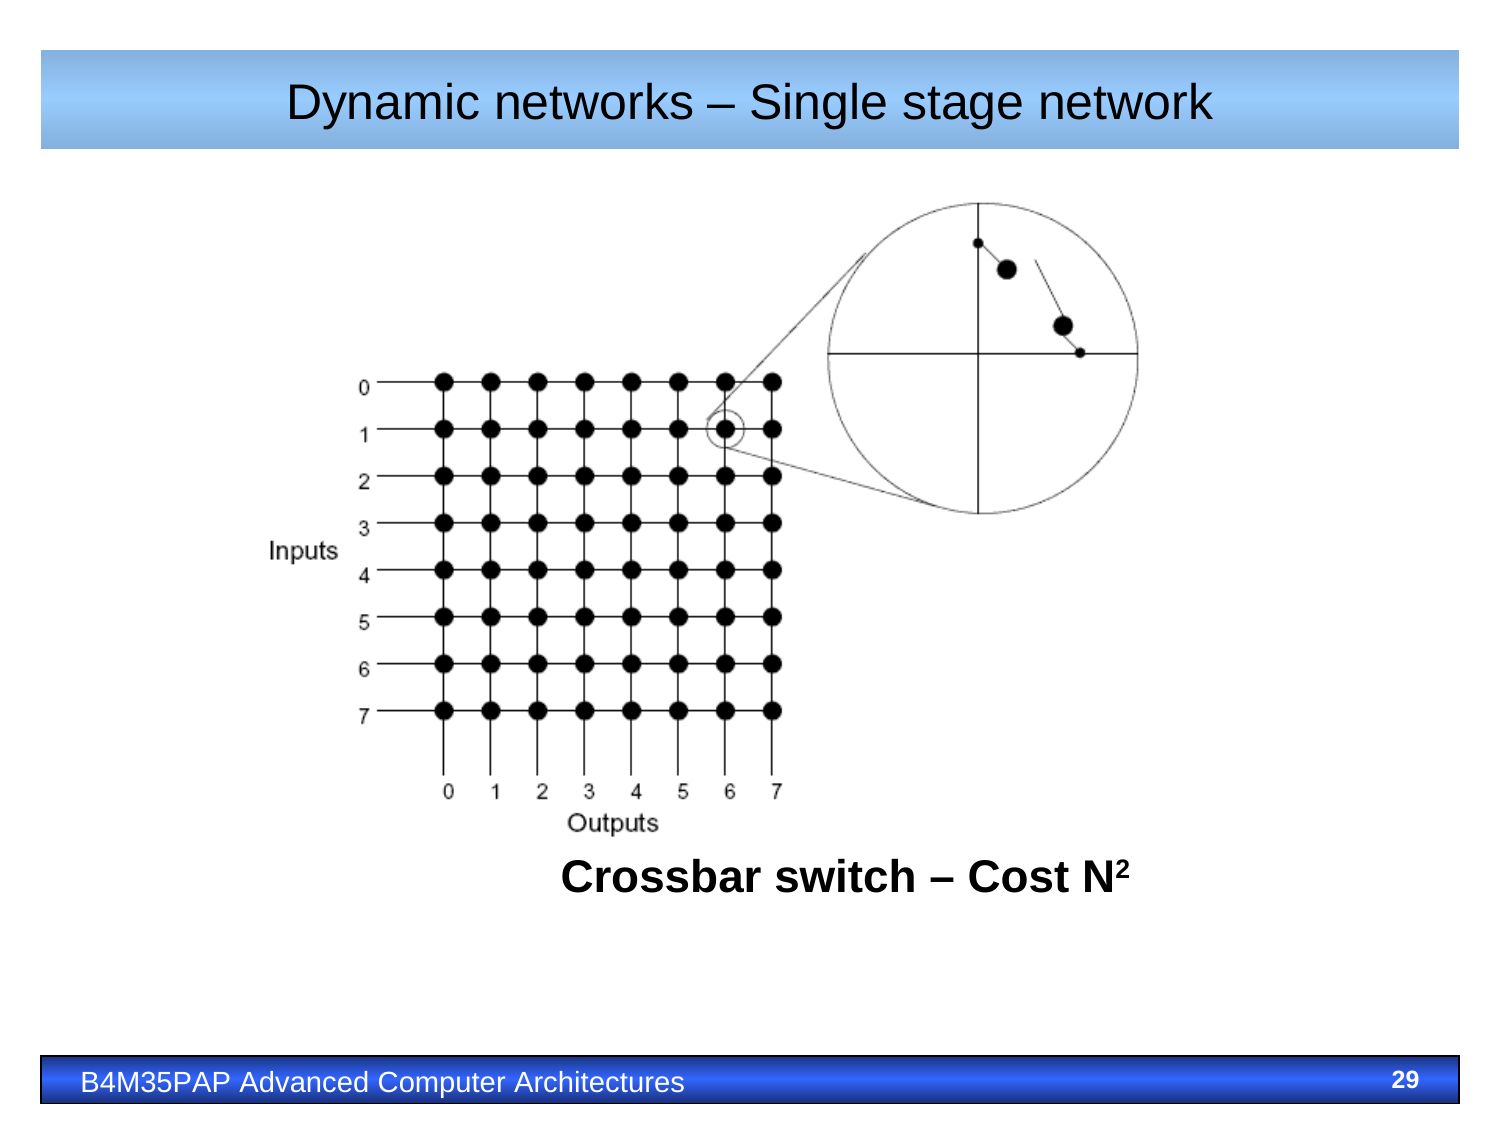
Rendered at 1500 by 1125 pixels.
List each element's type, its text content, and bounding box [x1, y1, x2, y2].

title Dynamic networks – Single stage network [41, 50, 1459, 149]
text_box Crossbar switch – Cost N2 [545, 839, 1146, 910]
chart [260, 178, 1148, 840]
